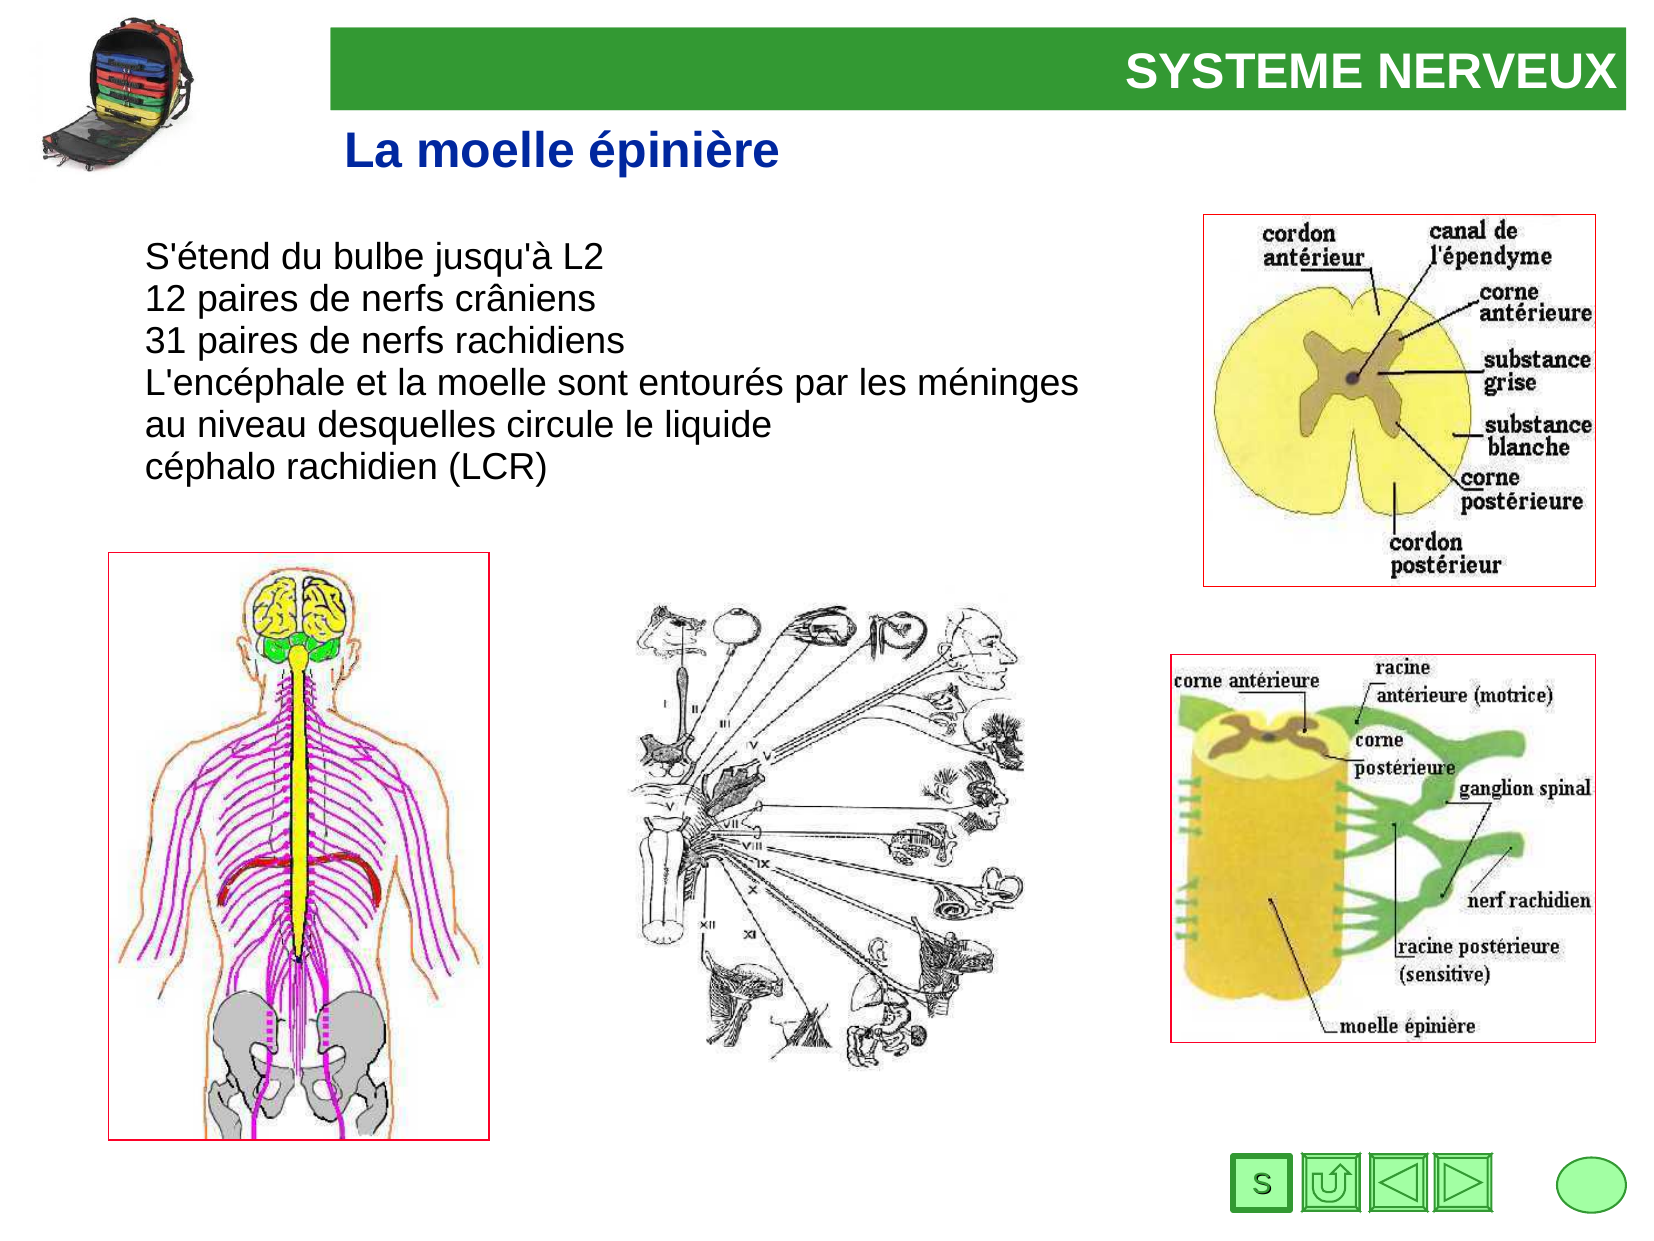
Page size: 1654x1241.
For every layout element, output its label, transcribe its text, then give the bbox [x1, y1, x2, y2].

picture [1204, 526, 1595, 586]
picture [1204, 215, 1595, 227]
title SYSTEME NERVEUX [331, 35, 1619, 107]
text_box [618, 585, 1035, 1079]
text_box [330, 27, 1626, 111]
text_box [1556, 1157, 1626, 1213]
picture [29, 5, 201, 183]
picture [109, 553, 489, 1140]
text_box S'étend du bulbe jusqu'à L2 12 paires de nerfs crâniens 31 paires de nerfs rachidiens L'encéphale et la moelle sont entourés par les méninges au niveau desquelles circule le liquide céphalo rachidien (LCR) [130, 227, 1654, 526]
title La moelle épinière [329, 110, 1625, 194]
picture [1171, 655, 1595, 1042]
